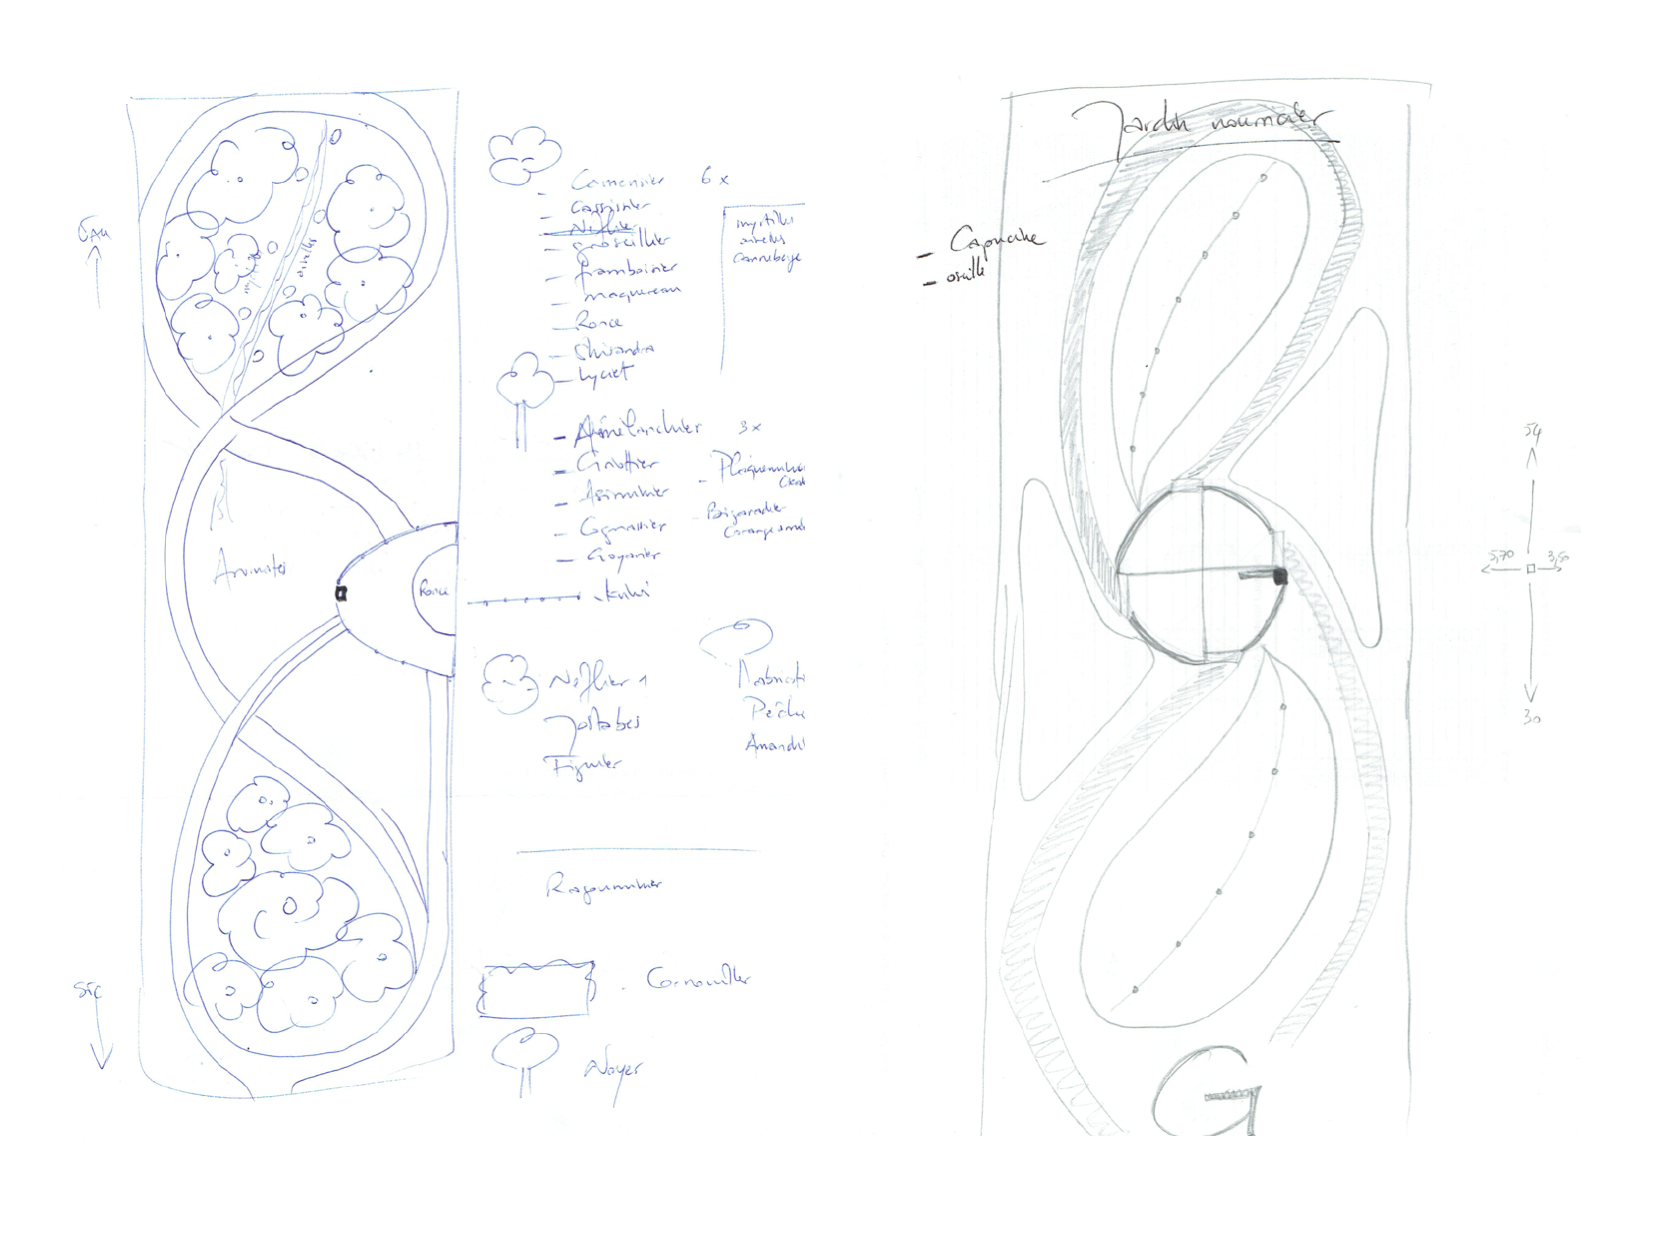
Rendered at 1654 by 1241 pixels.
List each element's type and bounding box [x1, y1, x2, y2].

picture [59, 76, 805, 1140]
picture [838, 72, 1581, 1136]
